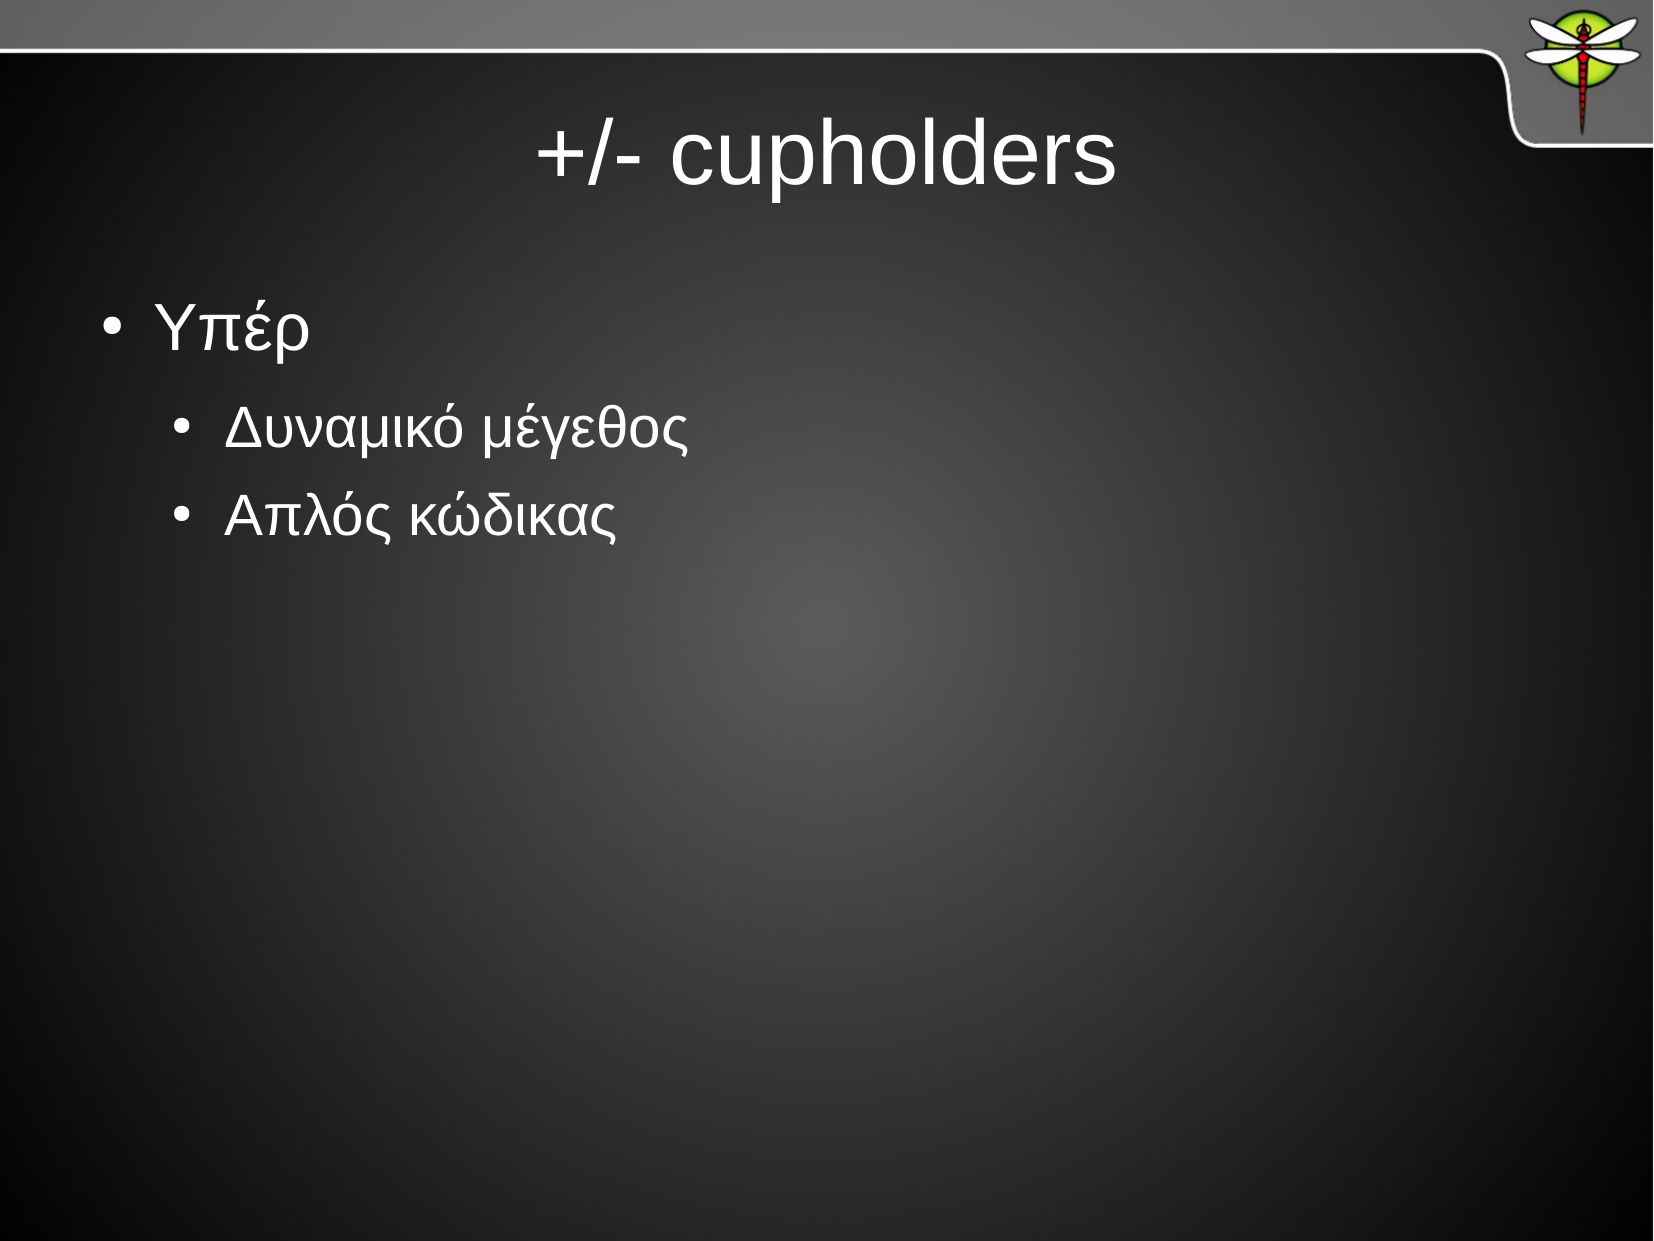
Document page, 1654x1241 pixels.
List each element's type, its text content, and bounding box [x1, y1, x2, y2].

picture [0, 0, 1654, 1241]
title +/- cupholders [82, 49, 1571, 257]
list Υπέρ Δυναμικό μέγεθος Απλός κώδικας [82, 290, 1571, 1109]
